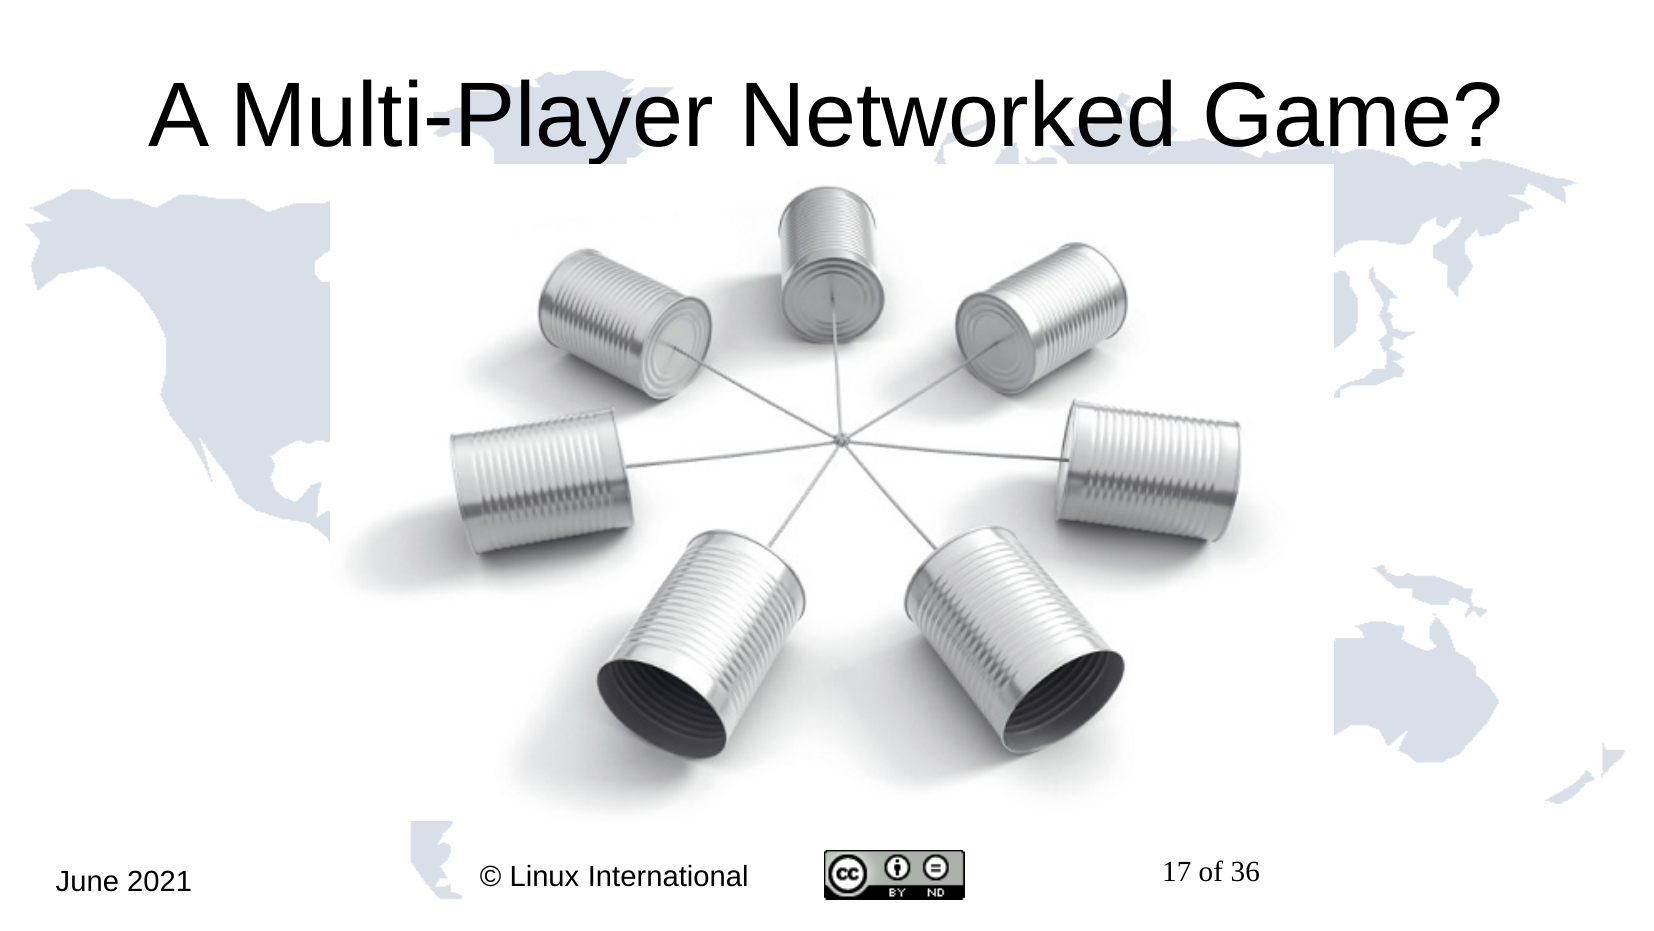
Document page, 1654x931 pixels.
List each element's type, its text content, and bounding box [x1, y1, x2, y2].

title A Multi-Player Networked Game? [82, 37, 1571, 193]
picture [0, 0, 1654, 931]
